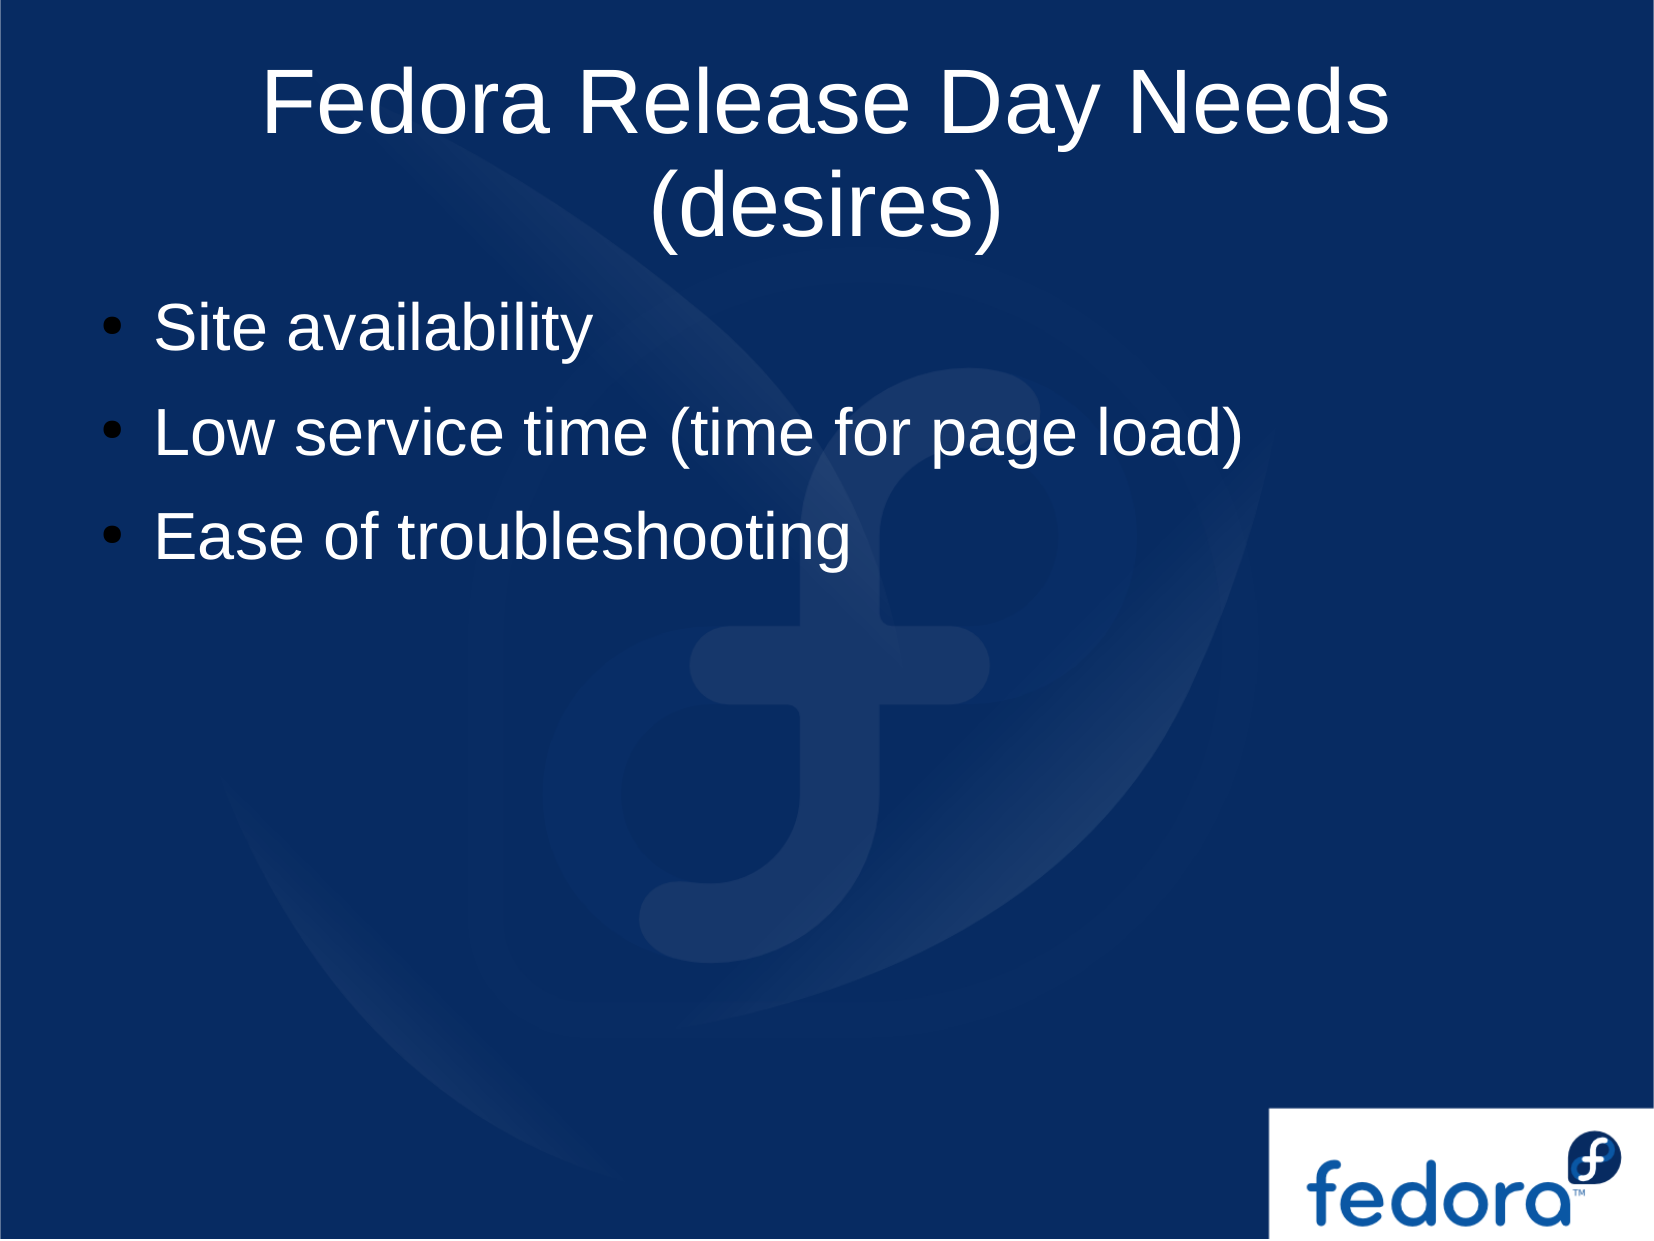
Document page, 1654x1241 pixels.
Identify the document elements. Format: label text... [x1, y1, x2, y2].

list Site availability Low service time (time for page load) Ease of troubleshooting [82, 290, 1571, 1094]
picture [0, 0, 1654, 1239]
title Fedora Release Day Needs (desires) [82, 50, 1571, 256]
